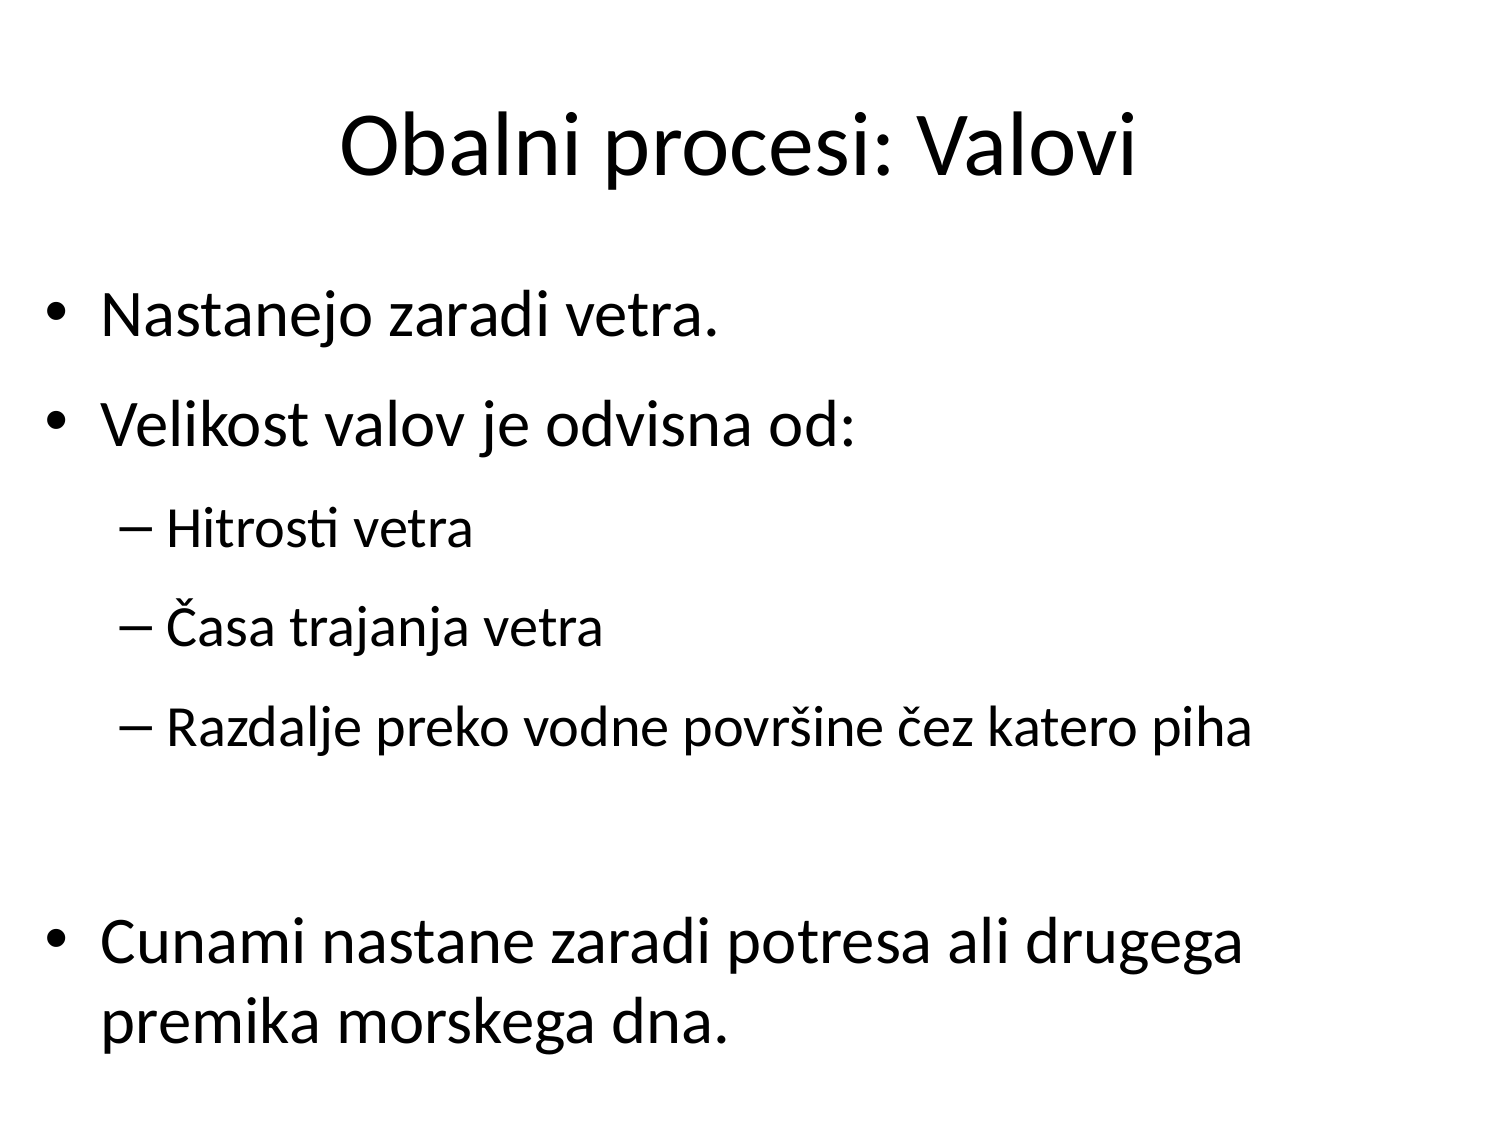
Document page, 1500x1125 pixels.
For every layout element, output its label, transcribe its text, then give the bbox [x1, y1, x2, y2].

list Nastanejo zaradi vetra. Velikost valov je odvisna od: Hitrosti vetra Časa trajanja vetra Razdalje preko vodne površine čez katero piha Cunami nastane zaradi potresa ali drugega premika morskega dna. [29, 262, 1425, 1083]
title Obalni procesi: Valovi [75, 45, 1425, 233]
